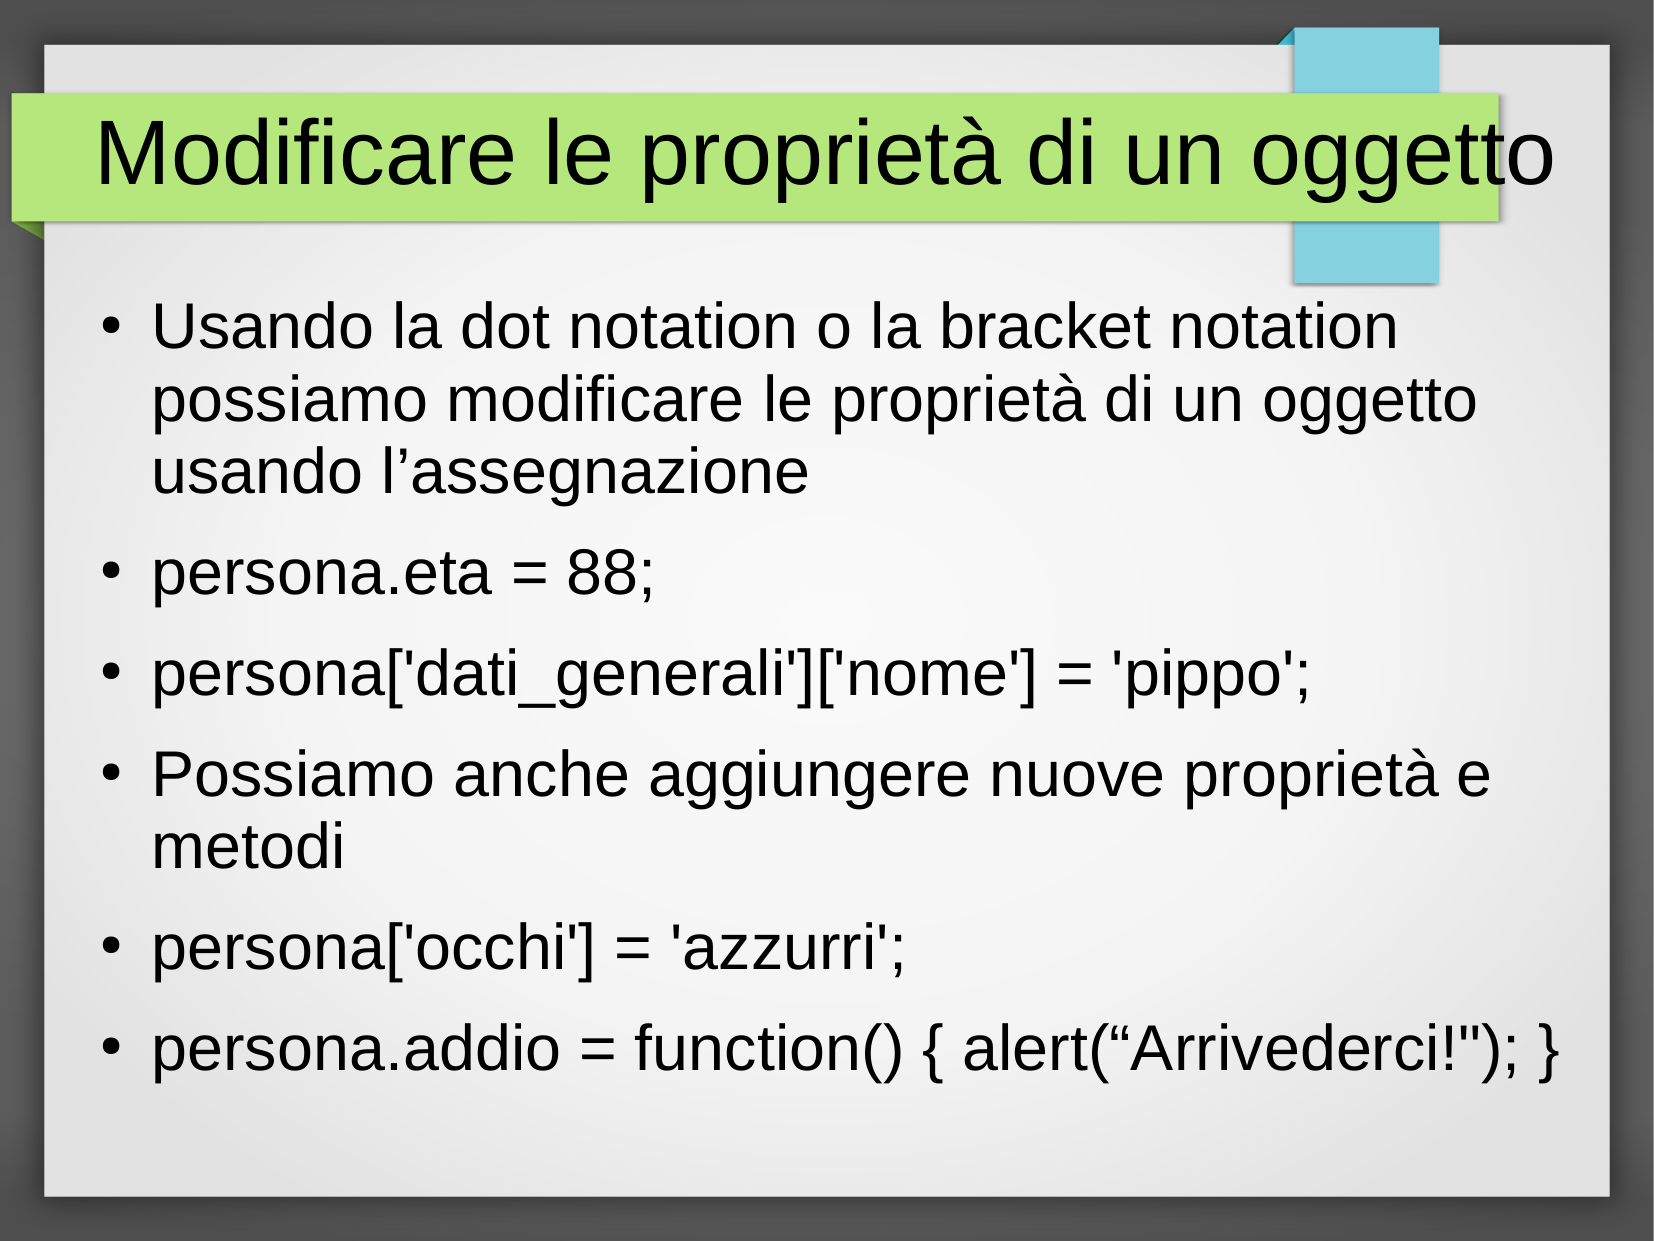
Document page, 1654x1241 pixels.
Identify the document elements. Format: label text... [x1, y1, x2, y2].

title Modificare le proprietà di un oggetto [82, 49, 1571, 257]
picture [0, 0, 1654, 1241]
list Usando la dot notation o la bracket notation possiamo modificare le proprietà di un oggetto usando l’assegnazione persona.eta = 88; persona['dati_generali']['nome'] = 'pippo'; Possiamo anche aggiungere nuove proprietà e metodi persona['occhi'] = 'azzurri'; persona.addio = function() { alert(“Arrivederci!"); } [82, 290, 1571, 1146]
